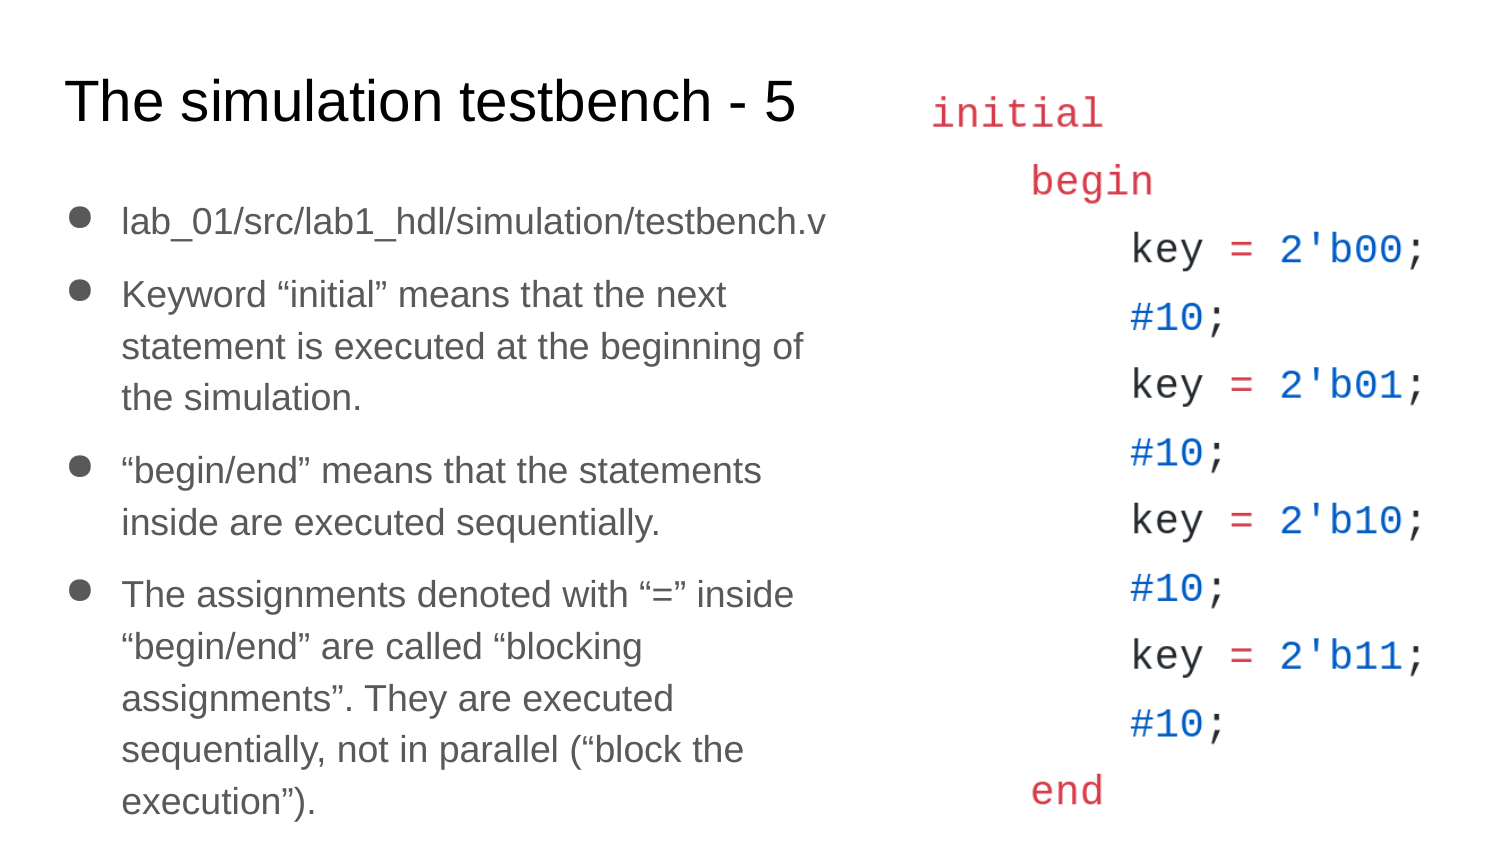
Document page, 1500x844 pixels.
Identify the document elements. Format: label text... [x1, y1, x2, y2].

list lab_01/src/lab1_hdl/simulation/testbench.v Keyword “initial” means that the next statement is executed at the beginning of the simulation. “begin/end” means that the statements inside are executed sequentially. The assignments denoted with “=” inside “begin/end” are called “blocking assignments”. They are executed sequentially, not in parallel (“block the execution”). [31, 175, 854, 817]
picture [925, 85, 1432, 819]
title The simulation testbench - 5 [49, 47, 845, 142]
